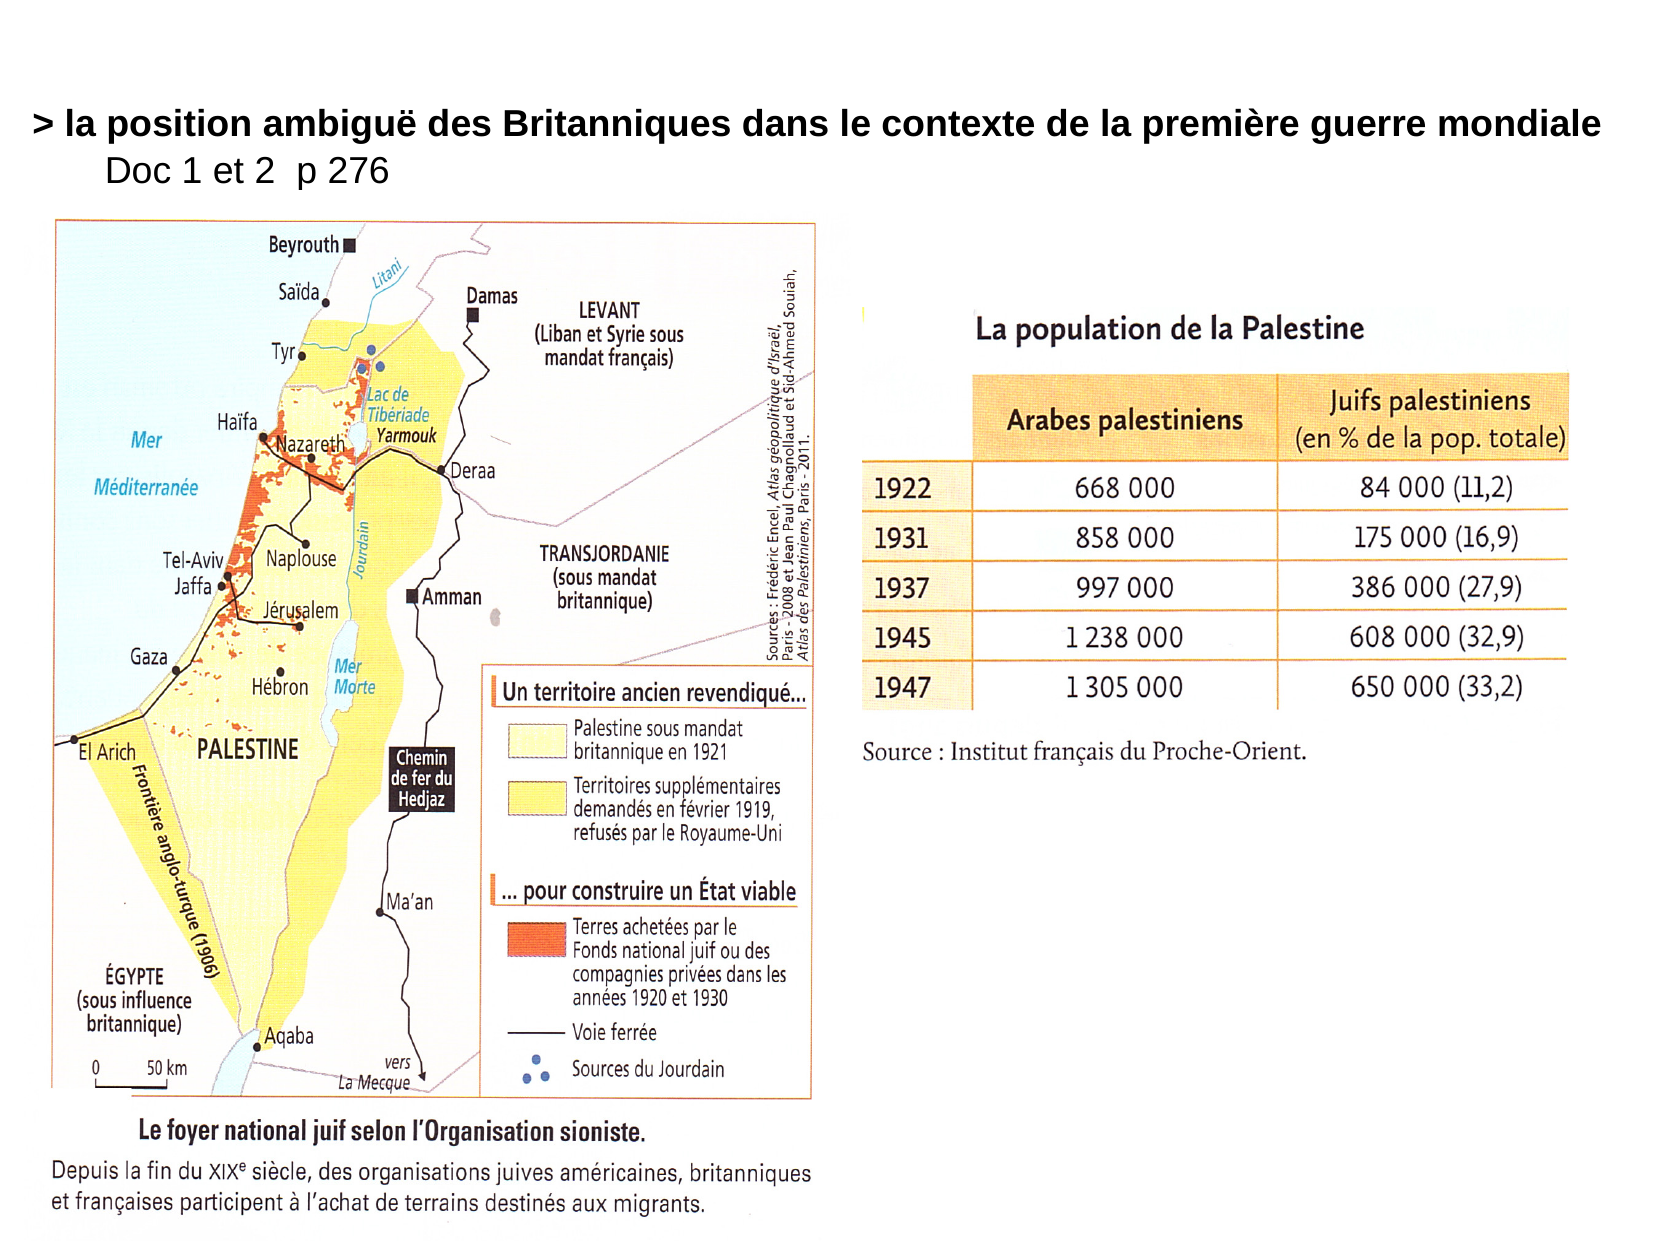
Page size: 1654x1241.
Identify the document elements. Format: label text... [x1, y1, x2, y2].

text_box Doc 1 et 2 p 276 [90, 154, 416, 190]
picture [862, 307, 1571, 768]
picture [24, 190, 851, 1241]
text_box > la position ambiguë des Britanniques dans le contexte de la première guerre mondiale [17, 95, 1619, 154]
